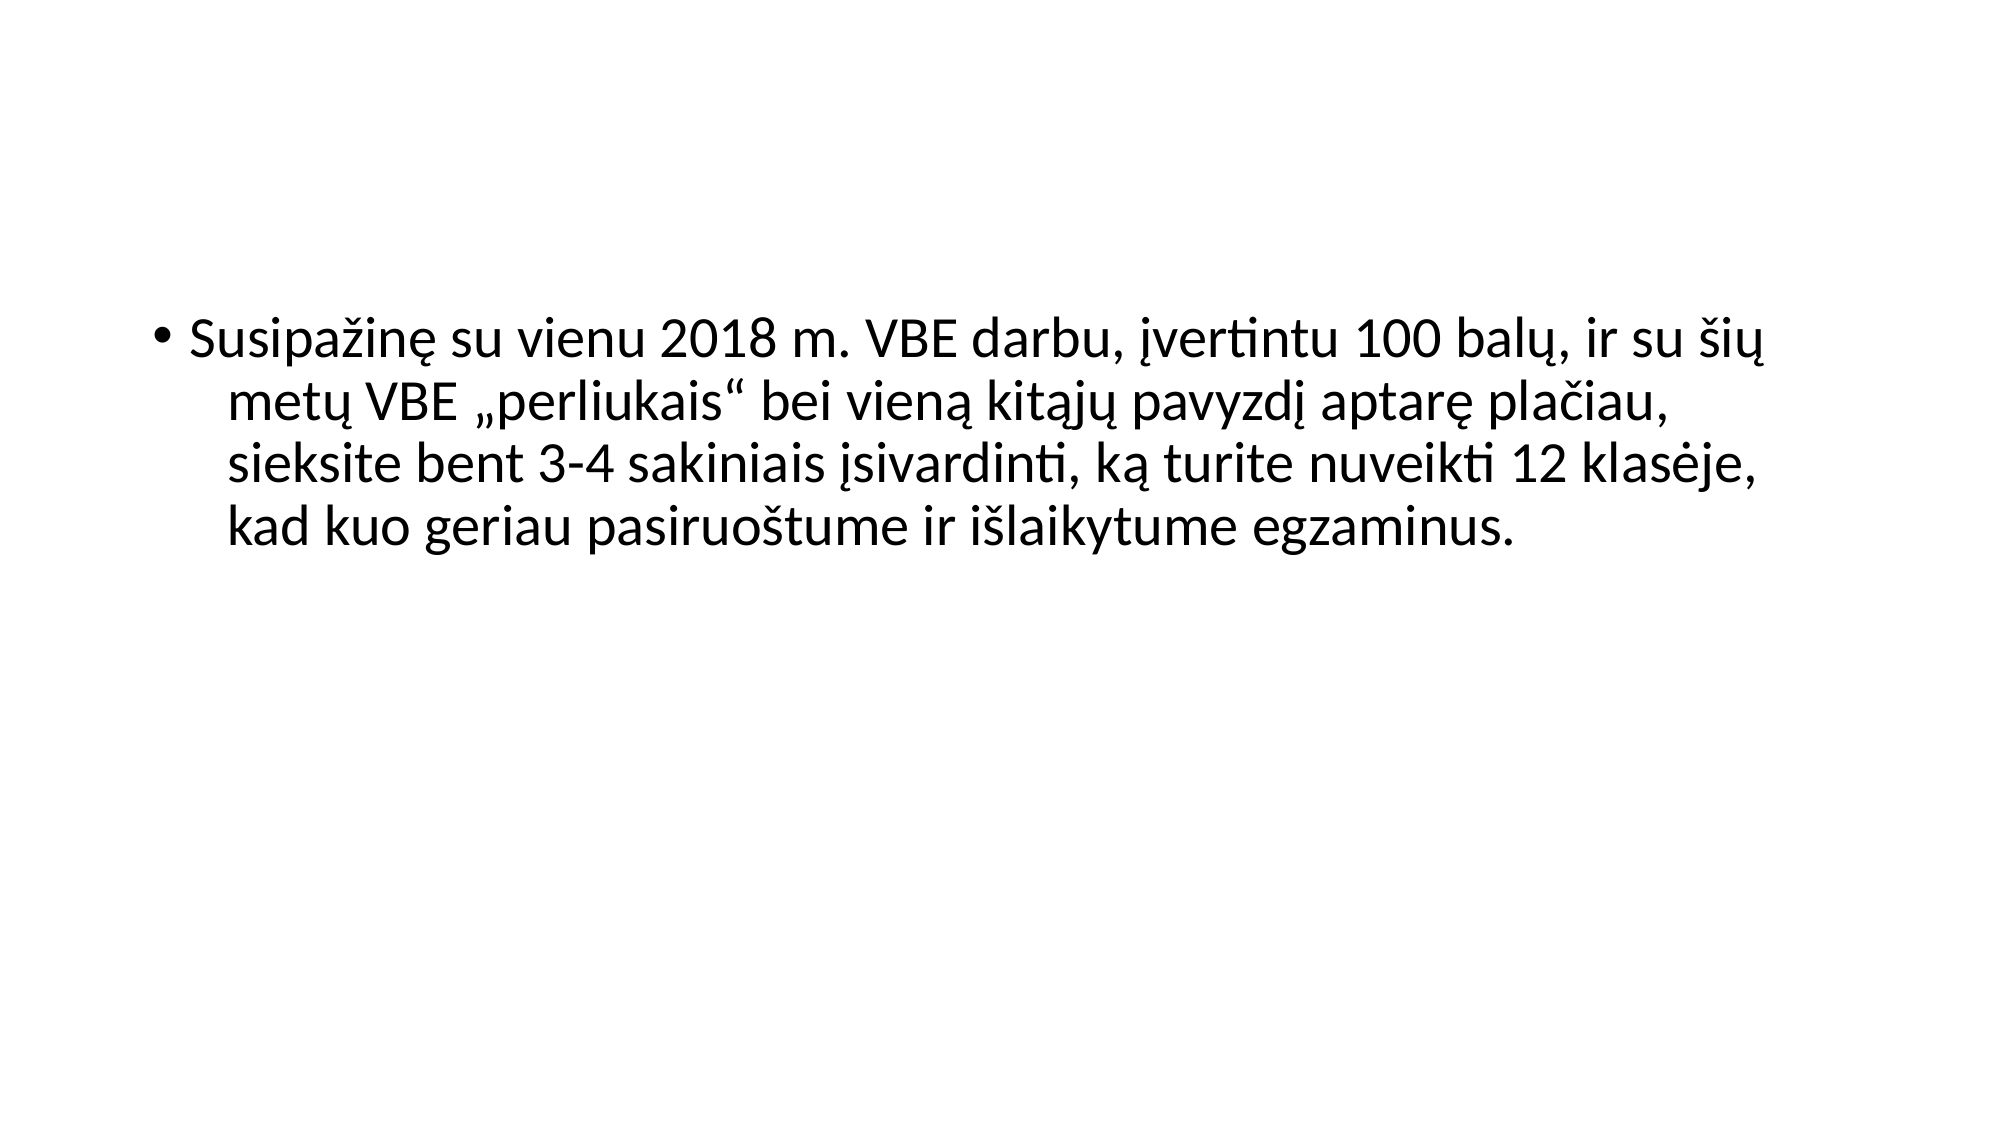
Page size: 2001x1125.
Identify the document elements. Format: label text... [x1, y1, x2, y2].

list Susipažinę su vienu 2018 m. VBE darbu, įvertintu 100 balų, ir su šių metų VBE „perliukais“ bei vieną kitąjų pavyzdį aptarę plačiau, sieksite bent 3-4 sakiniais įsivardinti, ką turite nuveikti 12 klasėje, kad kuo geriau pasiruoštume ir išlaikytume egzaminus. [137, 299, 1863, 1014]
